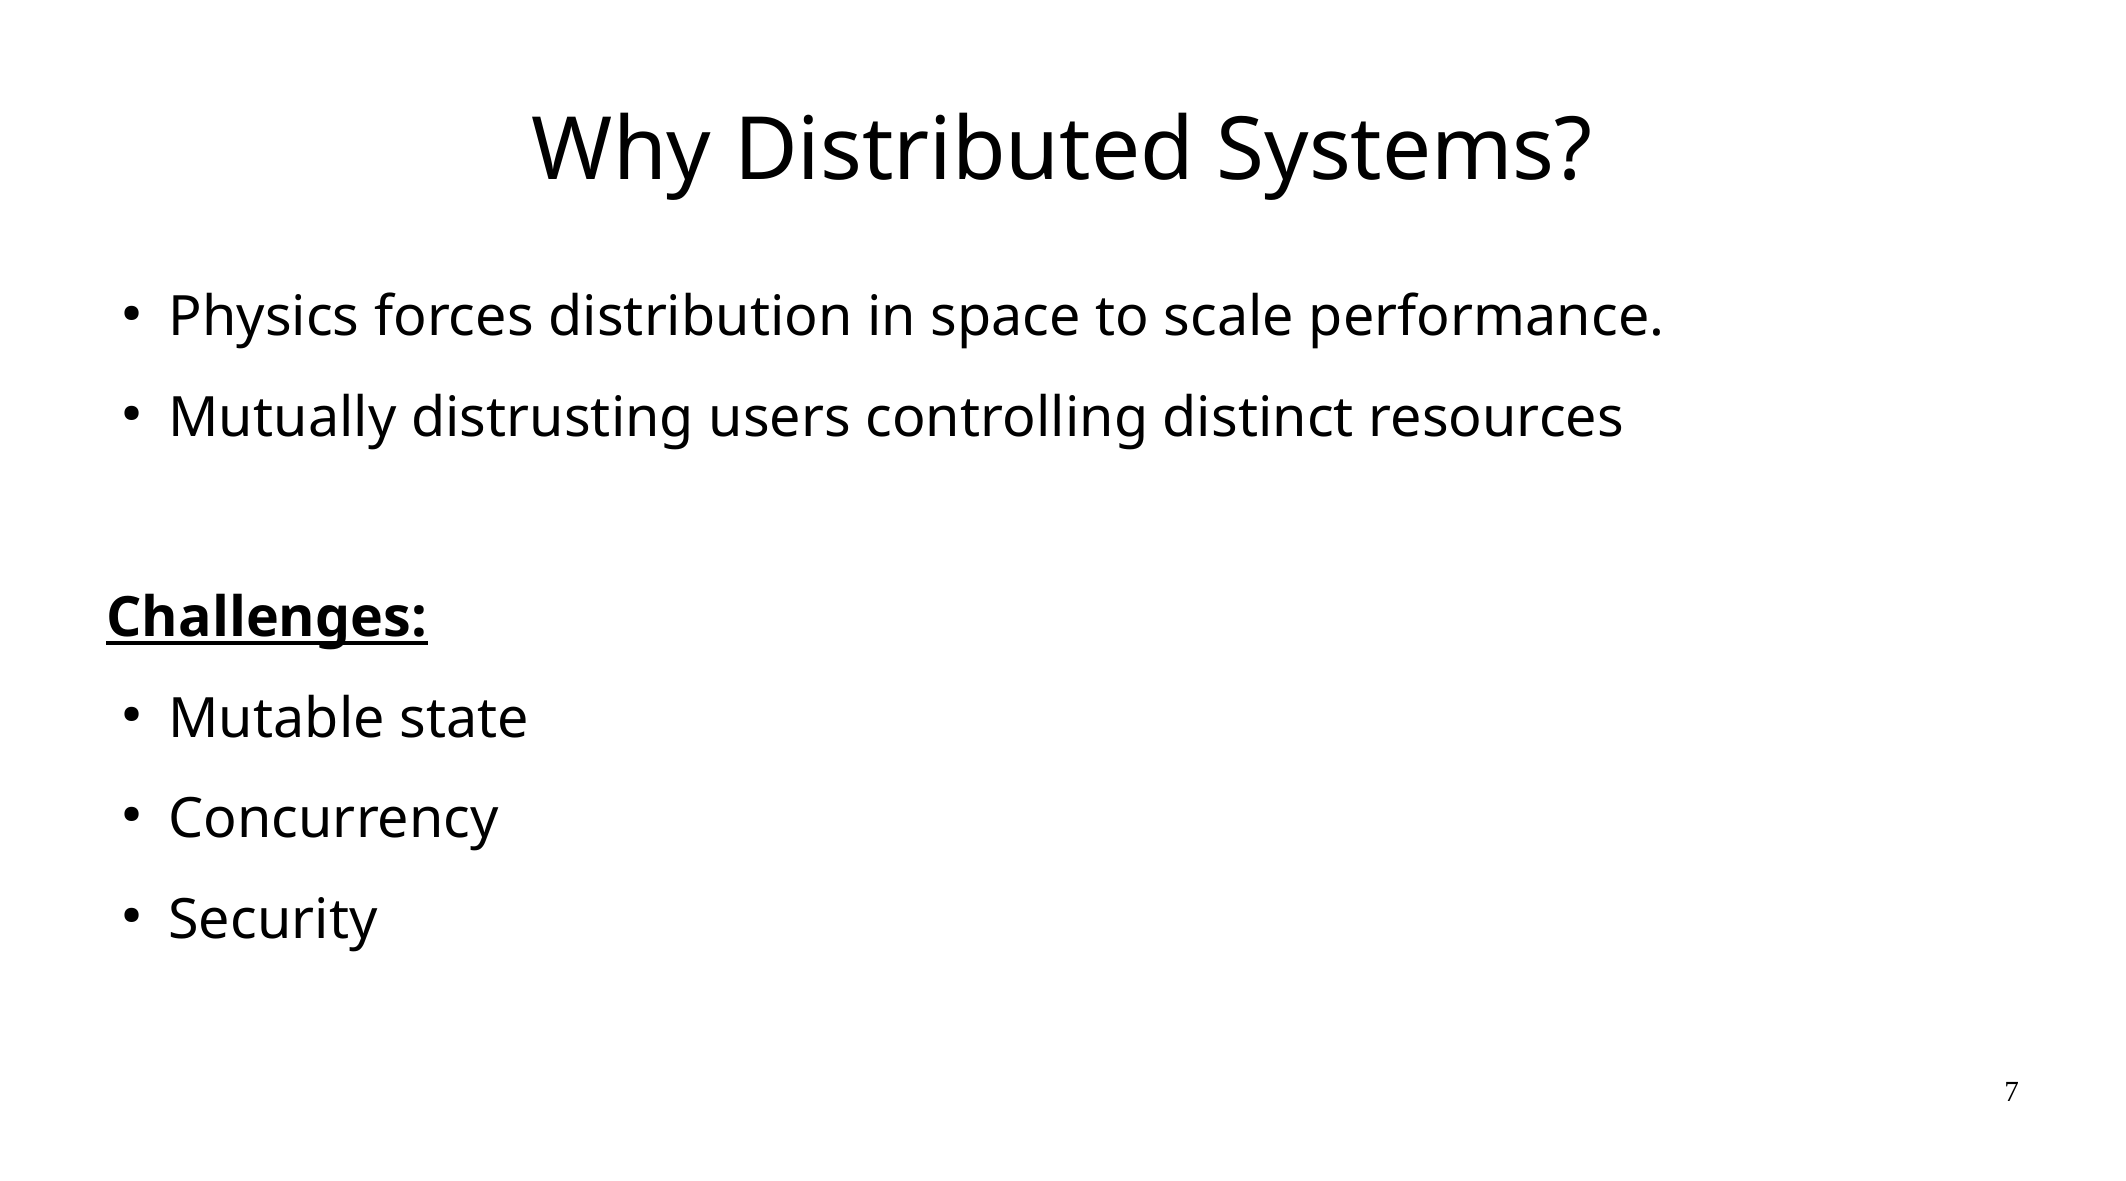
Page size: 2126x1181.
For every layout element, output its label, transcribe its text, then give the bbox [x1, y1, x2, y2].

title Why Distributed Systems? [106, 47, 2020, 245]
list Physics forces distribution in space to scale performance. Mutually distrusting users controlling distinct resources Challenges: Mutable state Concurrency Security [106, 276, 1977, 961]
